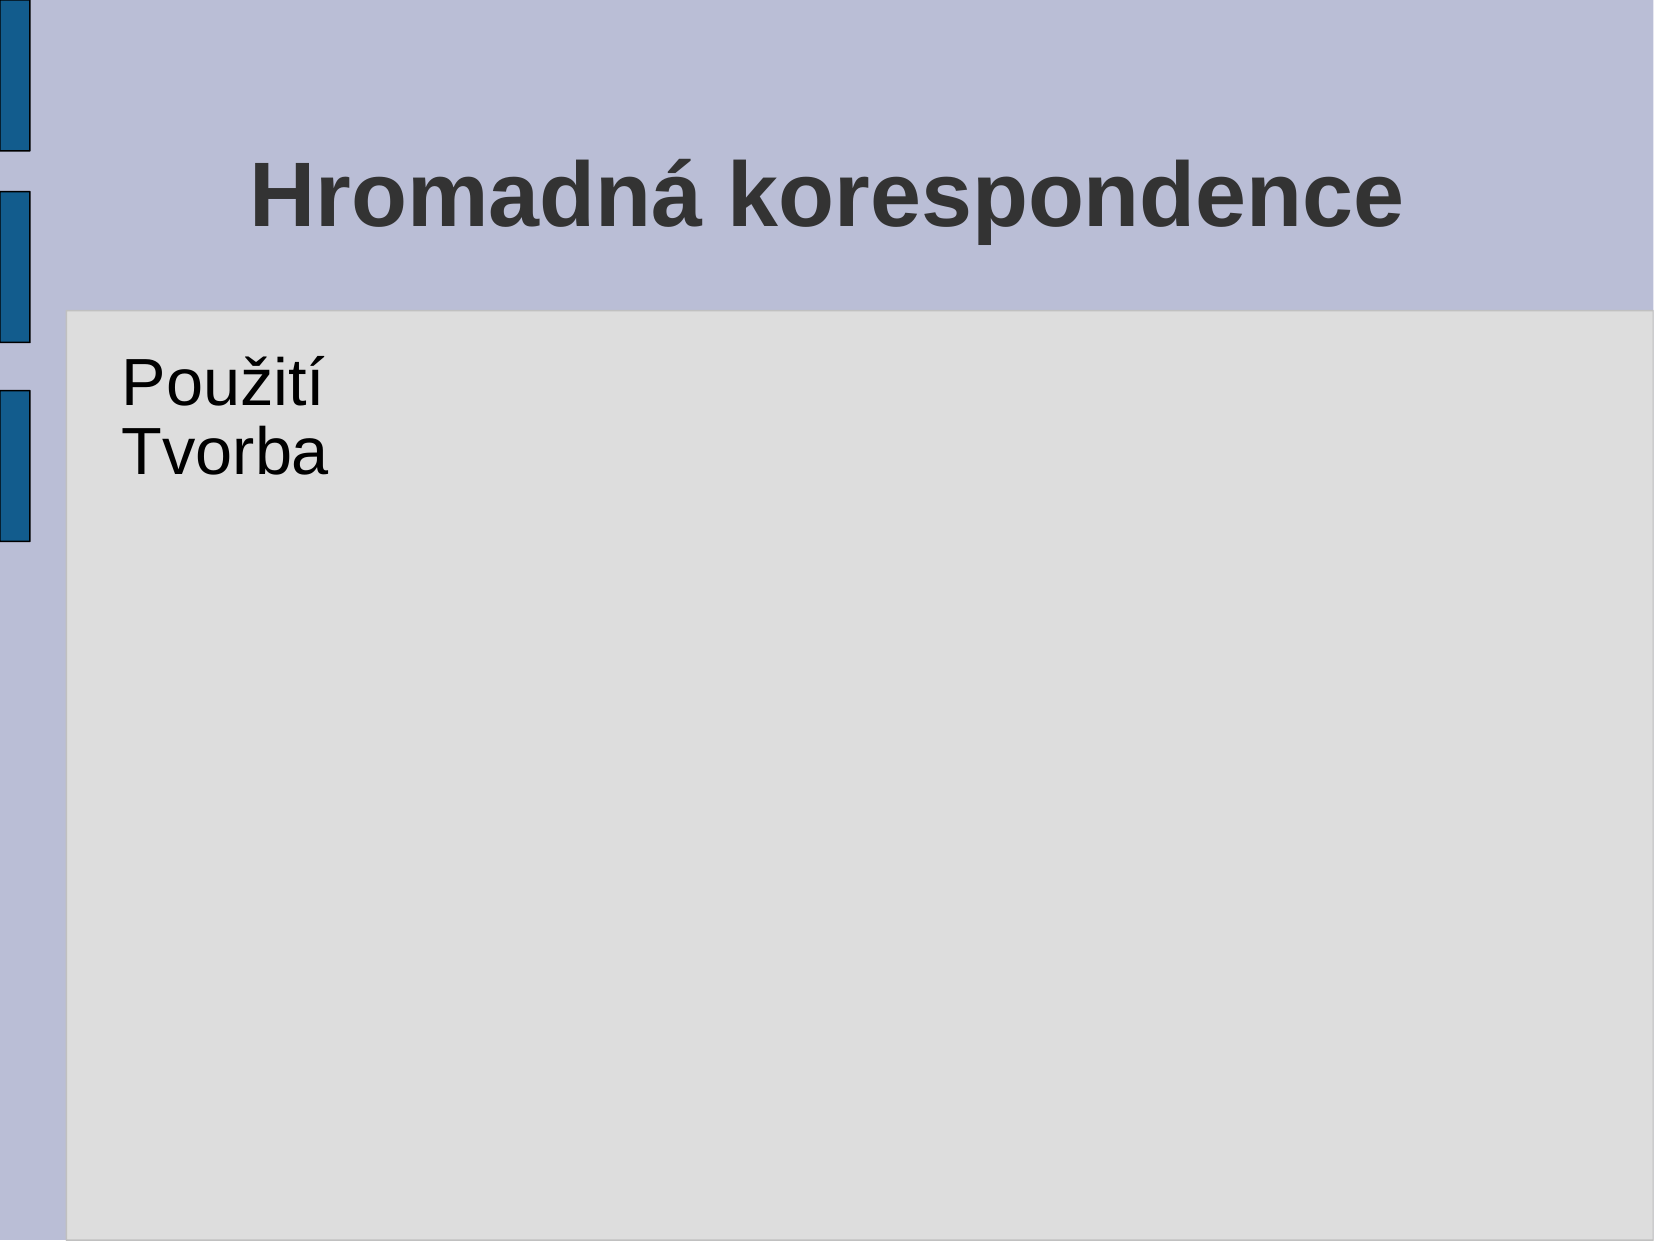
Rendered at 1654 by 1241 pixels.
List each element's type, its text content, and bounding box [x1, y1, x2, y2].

list Použití Tvorba [121, 344, 1534, 1127]
title Hromadná korespondence [121, 91, 1534, 299]
